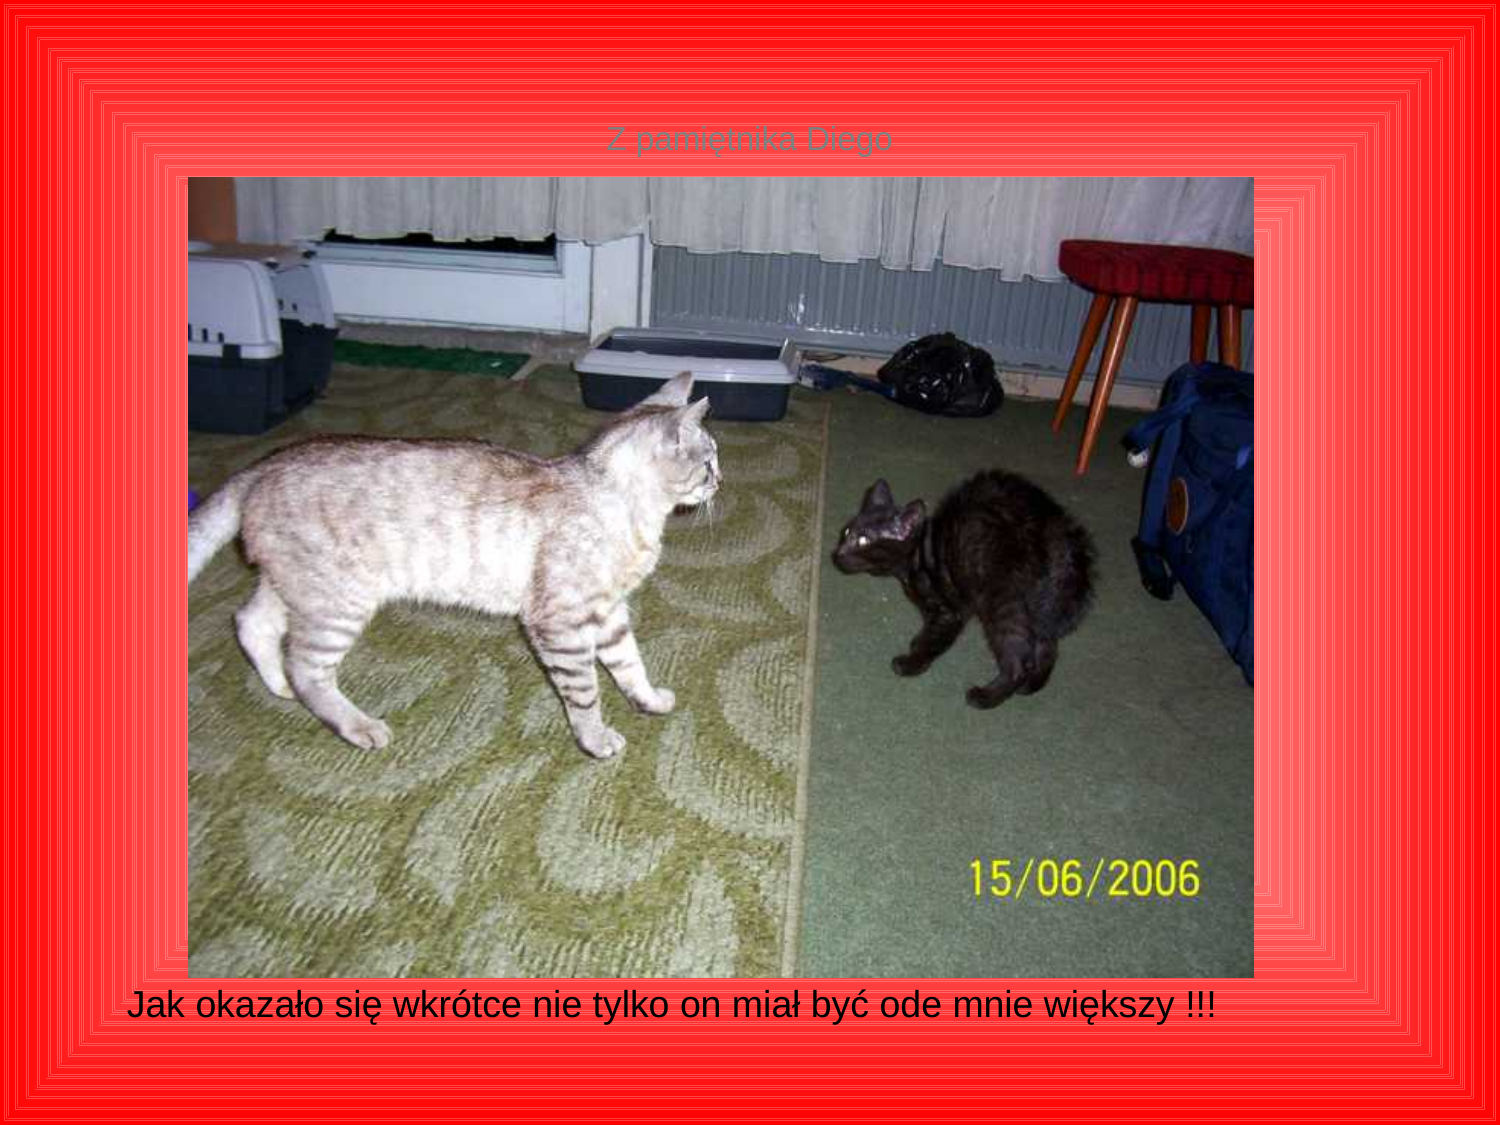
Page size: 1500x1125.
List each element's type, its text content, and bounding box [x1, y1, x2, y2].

picture [188, 177, 1254, 978]
title Z pamiętnika Diego [75, 45, 1426, 233]
list Jak okazało się wkrótce nie tylko on miał być ode mnie większy !!! [112, 976, 1436, 1077]
